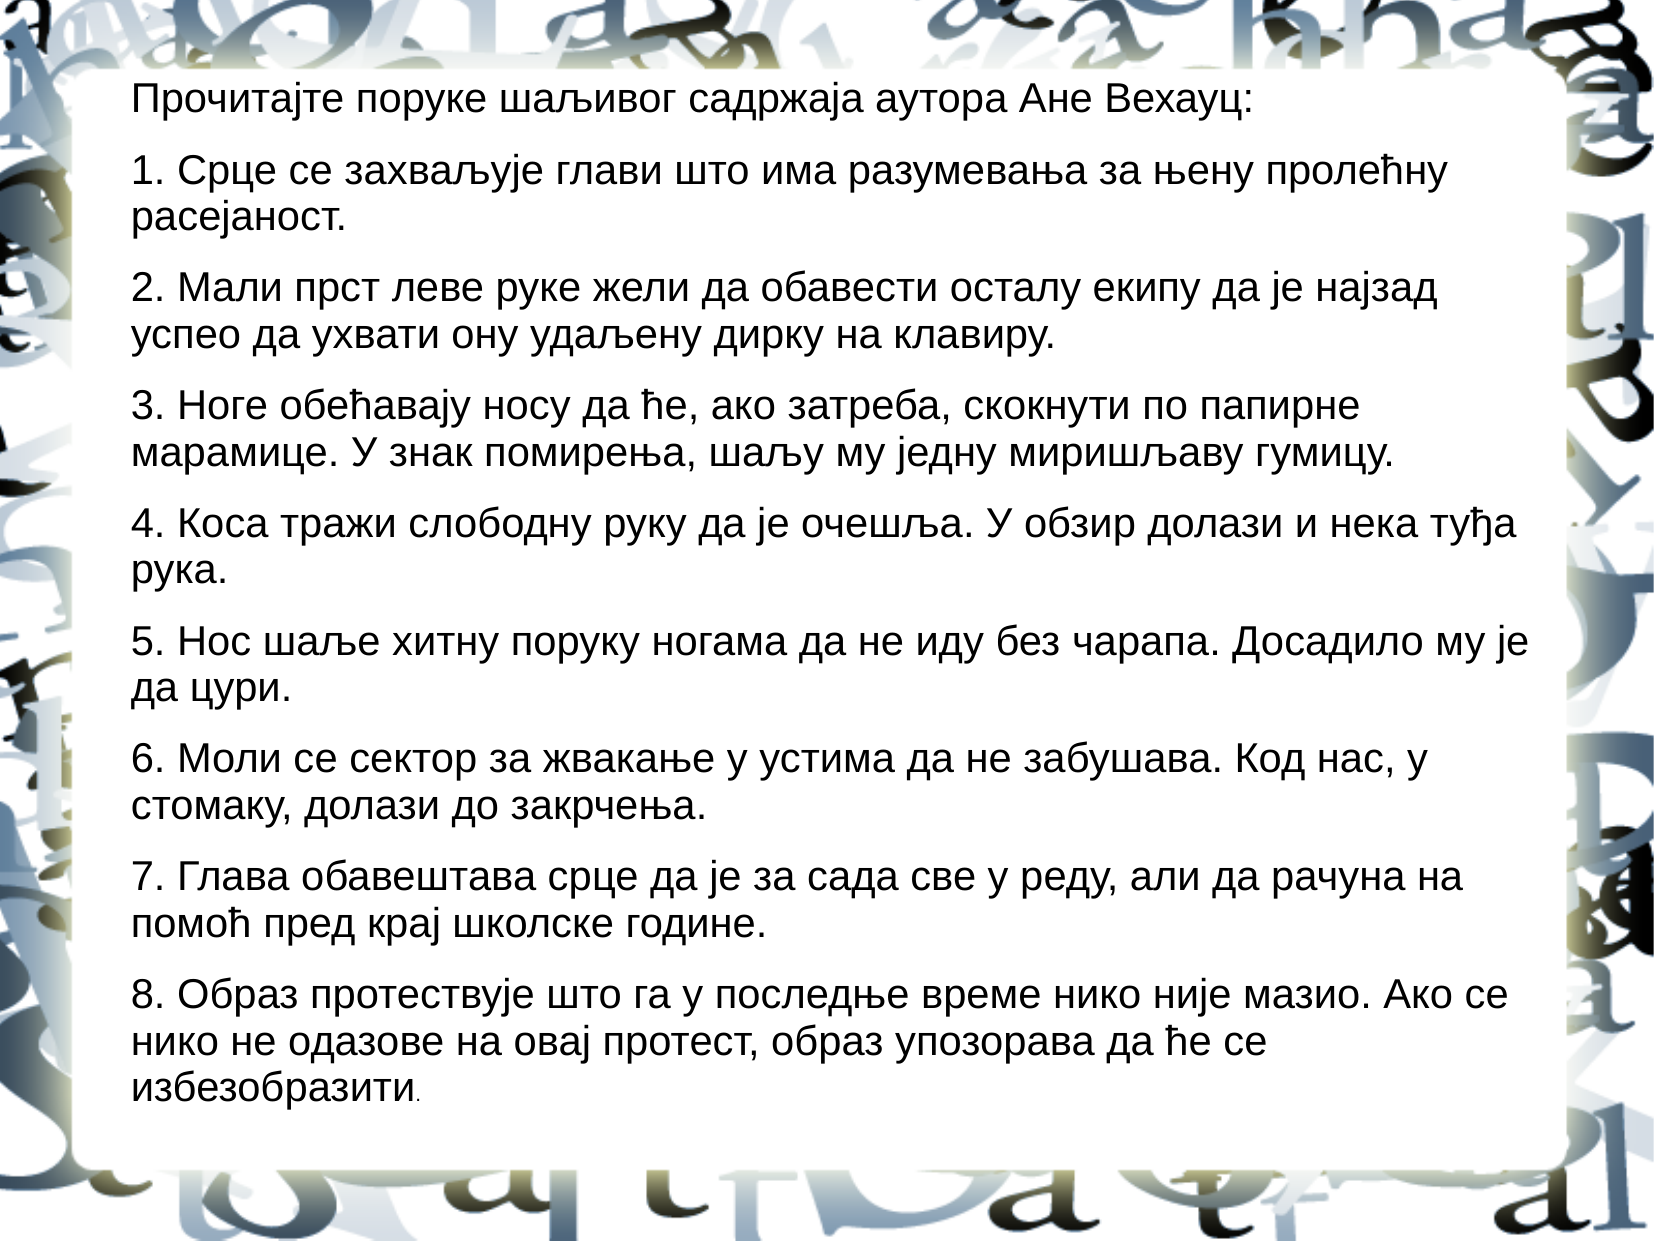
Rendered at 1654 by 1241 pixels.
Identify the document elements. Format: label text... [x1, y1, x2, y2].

picture [0, 0, 1654, 1241]
text_box Прочитајте поруке шаљивог садржаја аутора Ане Вехауц: 1. Срце се захваљује глави што има разумевања за њену пролећну расејаност. 2. Мали прст леве руке жели да обавести осталу екипу да је најзад успео да ухвати ону удаљену дирку на клавиру. 3. Ноге обећавају носу да ће, ако затреба, скокнути по папирне марамице. У знак помирења, шаљу му једну миришљаву гумицу. 4. Коса тражи слободну руку да је очешља. У обзир долази и нека туђа рука. 5. Нос шаље хитну поруку ногама да не иду без чарапа. Досадило му је да цури. 6. Моли се сектор за жвакање у устима да не забушава. Код нас, у стомаку, долази до закрчења. 7. Глава обавештава срце да је за сада све у реду, али да рачуна на помоћ пред крај школске године. 8. Образ протествује што га у последње време нико није мазио. Ако се нико не одазове на овај протест, образ упозорава да ће се избезобразити. [116, 67, 1551, 1171]
